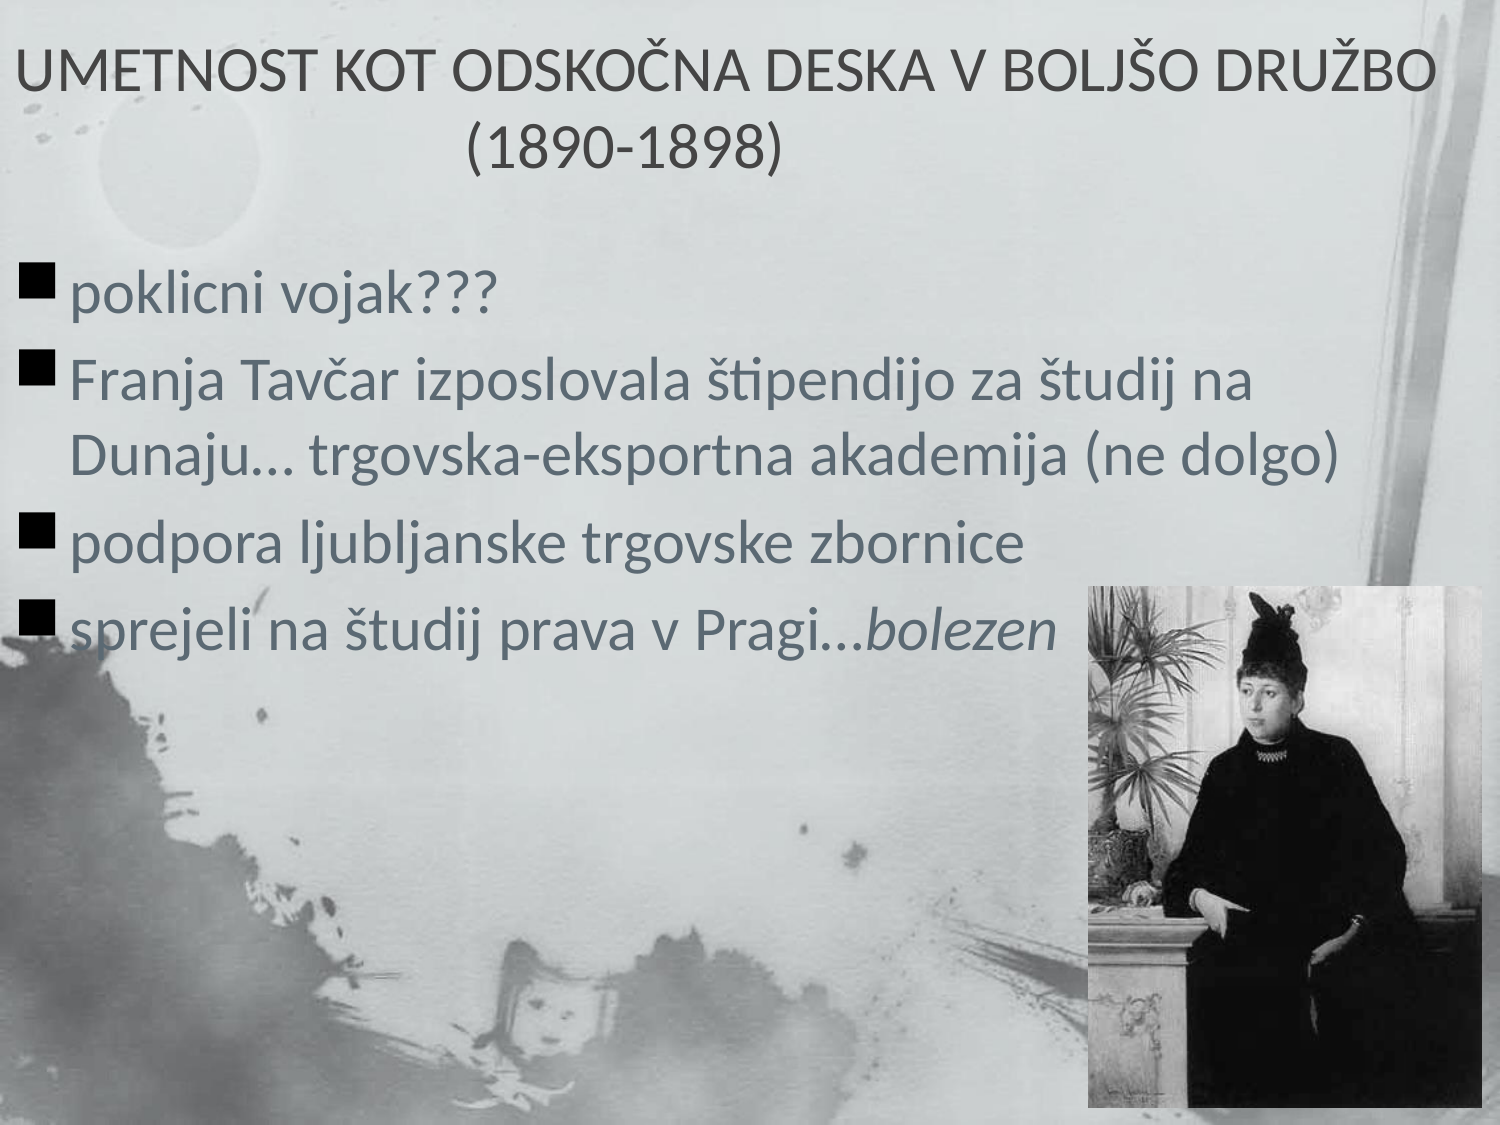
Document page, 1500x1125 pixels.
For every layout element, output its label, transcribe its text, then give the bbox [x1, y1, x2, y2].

list poklicni vojak??? Franja Tavčar izposlovala štipendijo za študij na Dunaju… trgovska-eksportna akademija (ne dolgo) podpora ljubljanske trgovske zbornice sprejeli na študij prava v Pragi…bolezen [0, 243, 1464, 1041]
picture [0, 209, 1500, 1125]
title UMETNOST KOT ODSKOČNA DESKA V BOLJŠO DRUŽBO (1890-1898) [0, 0, 1500, 209]
